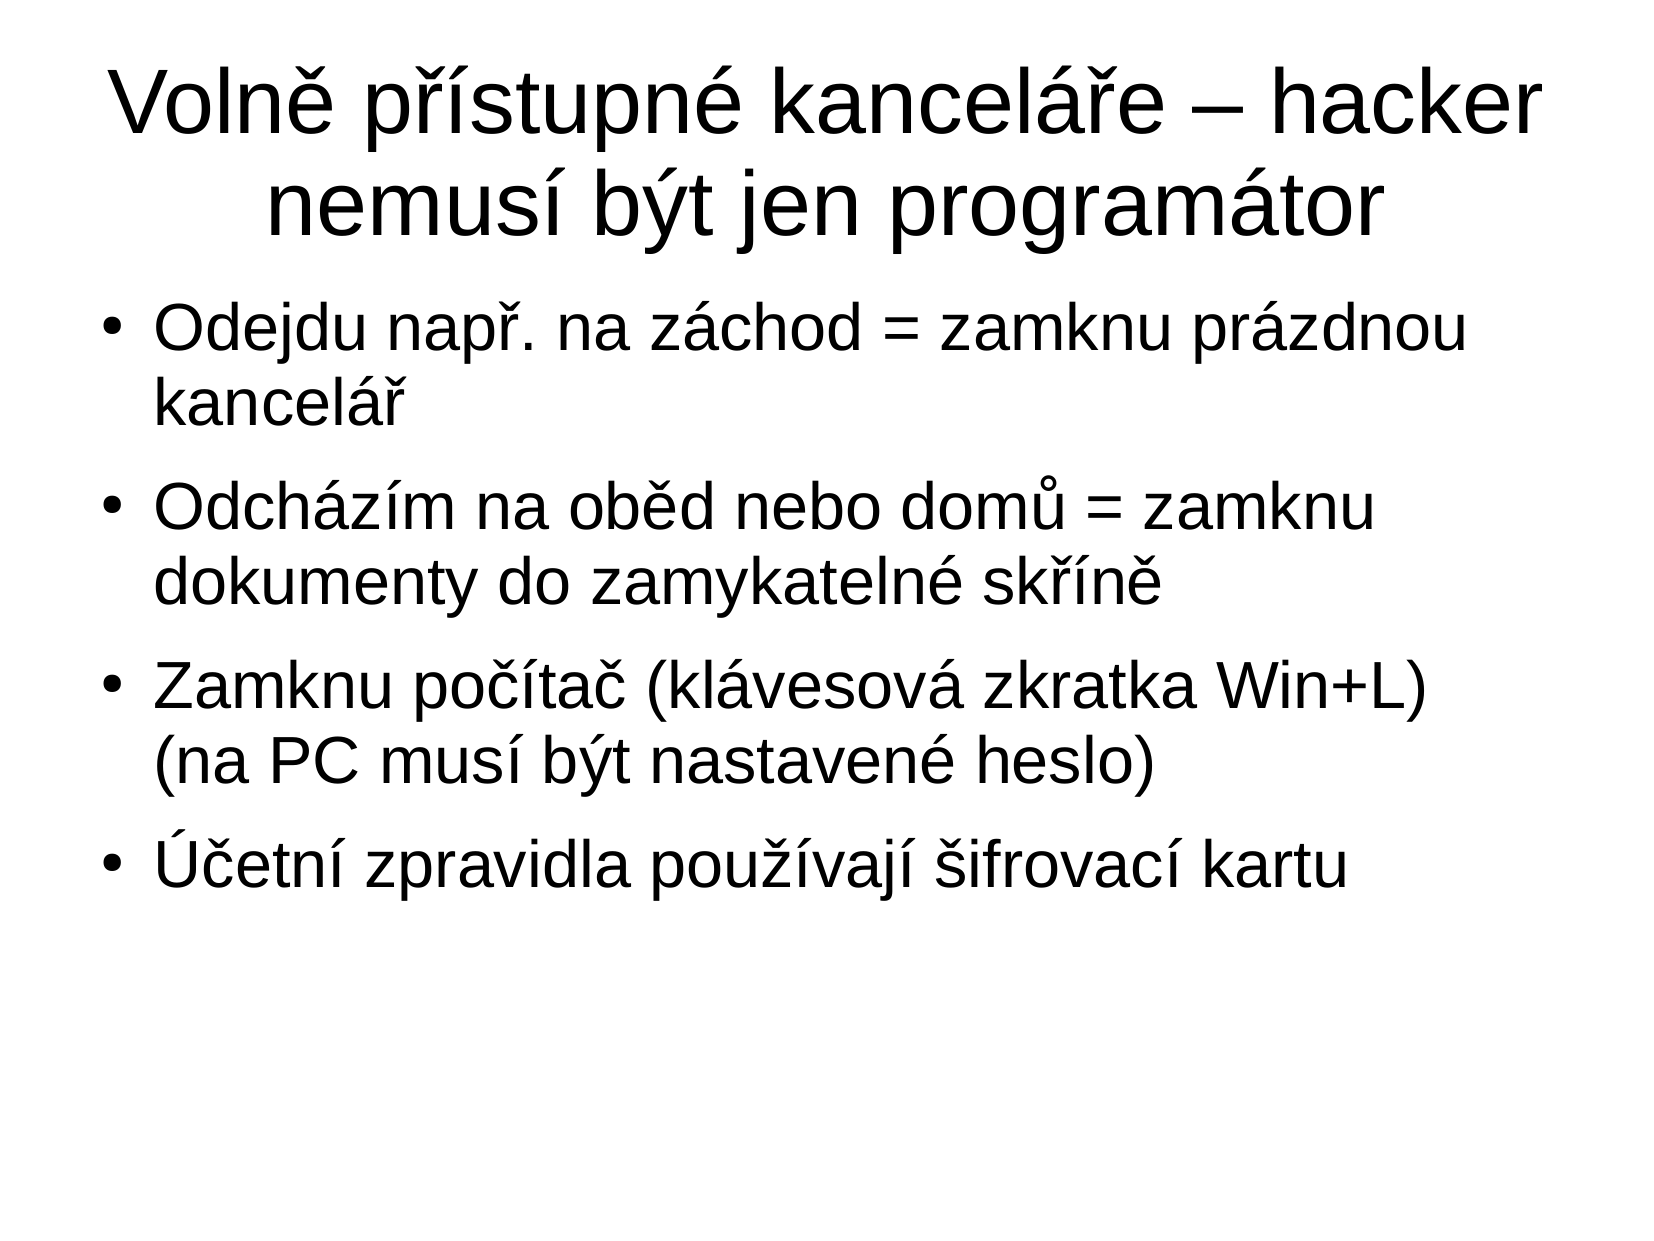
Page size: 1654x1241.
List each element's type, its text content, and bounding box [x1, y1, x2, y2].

title Volně přístupné kanceláře – hacker nemusí být jen programátor [82, 49, 1571, 257]
list Odejdu např. na záchod = zamknu prázdnou kancelář Odcházím na oběd nebo domů = zamknu dokumenty do zamykatelné skříně Zamknu počítač (klávesová zkratka Win+L) (na PC musí být nastavené heslo) Účetní zpravidla používají šifrovací kartu [82, 290, 1571, 1010]
